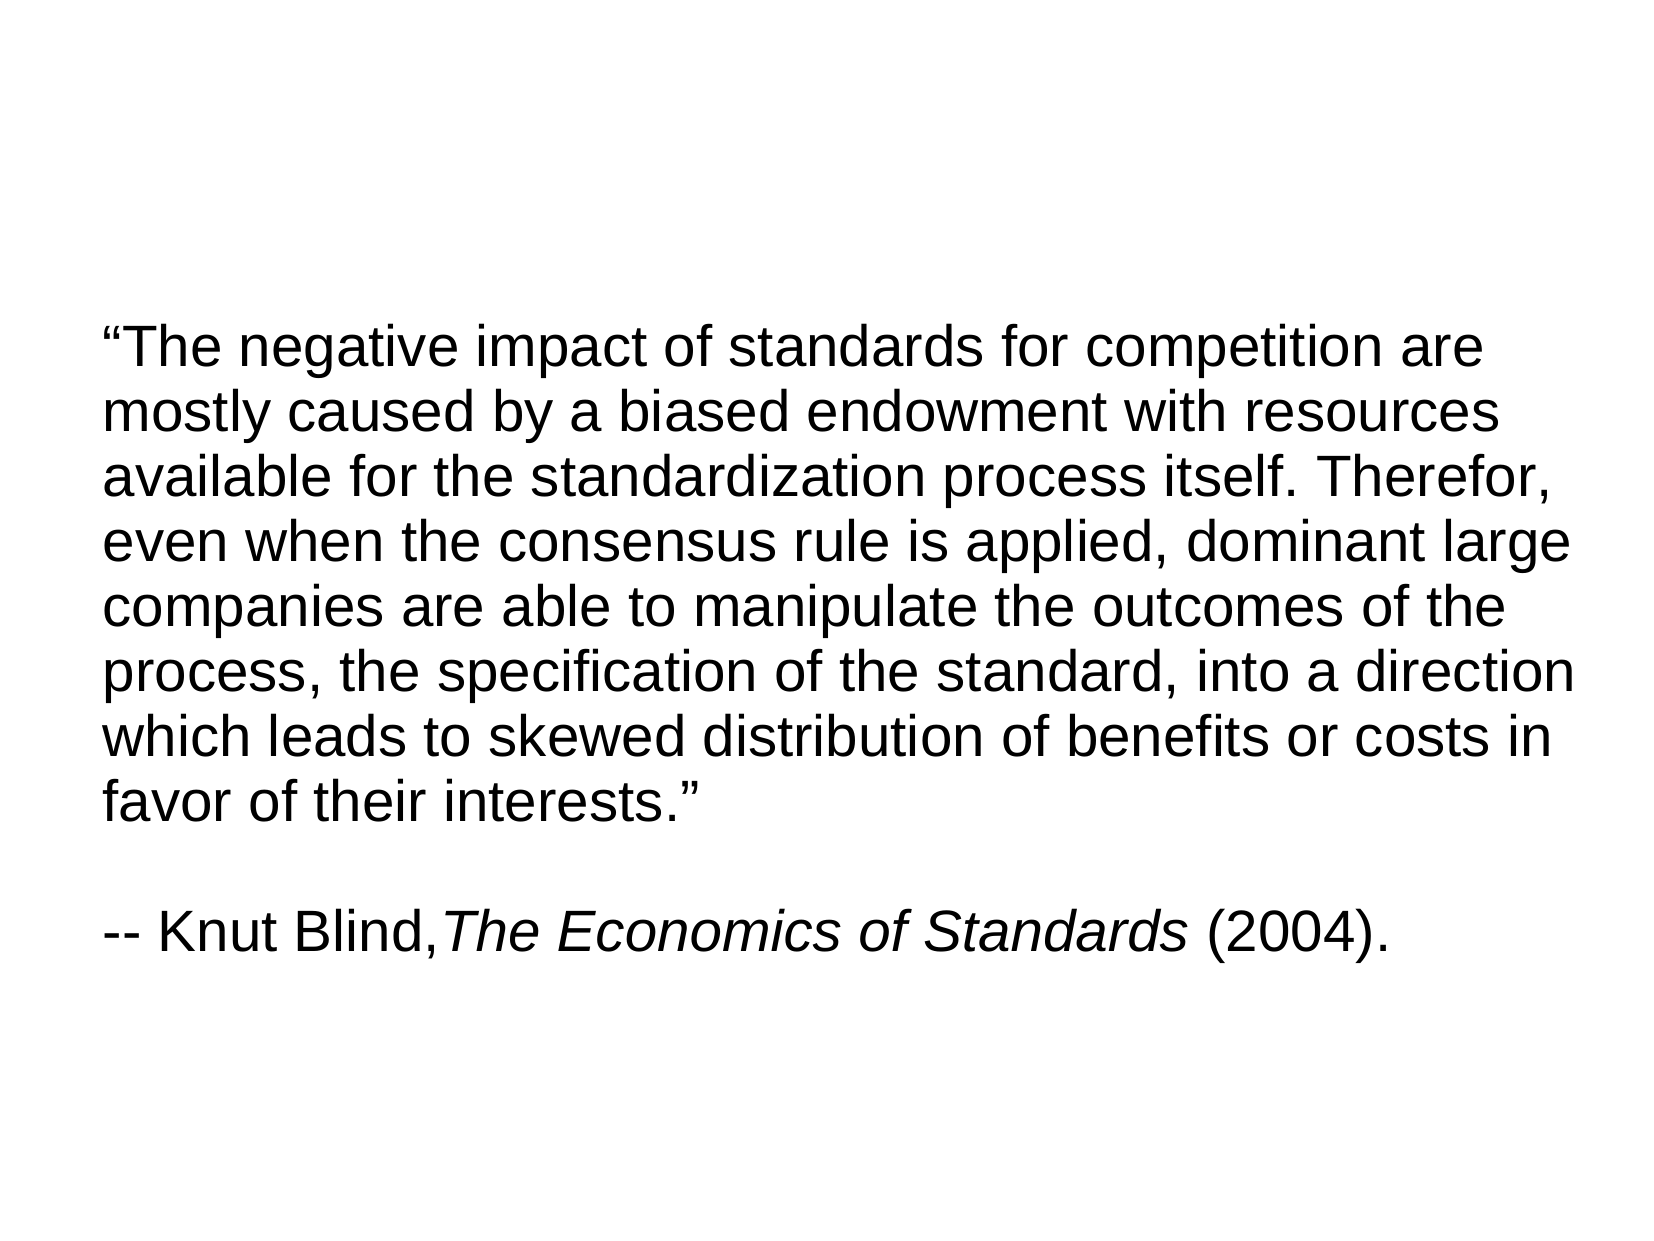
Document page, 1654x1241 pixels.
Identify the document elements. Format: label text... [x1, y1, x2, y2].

text_box “The negative impact of standards for competition are mostly caused by a biased endowment with resources available for the standardization process itself. Therefor, even when the consensus rule is applied, dominant large companies are able to manipulate the outcomes of the process, the specification of the standard, into a direction which leads to skewed distribution of benefits or costs in favor of their interests.” -- Knut Blind,The Economics of Standards (2004). [102, 313, 1607, 1056]
